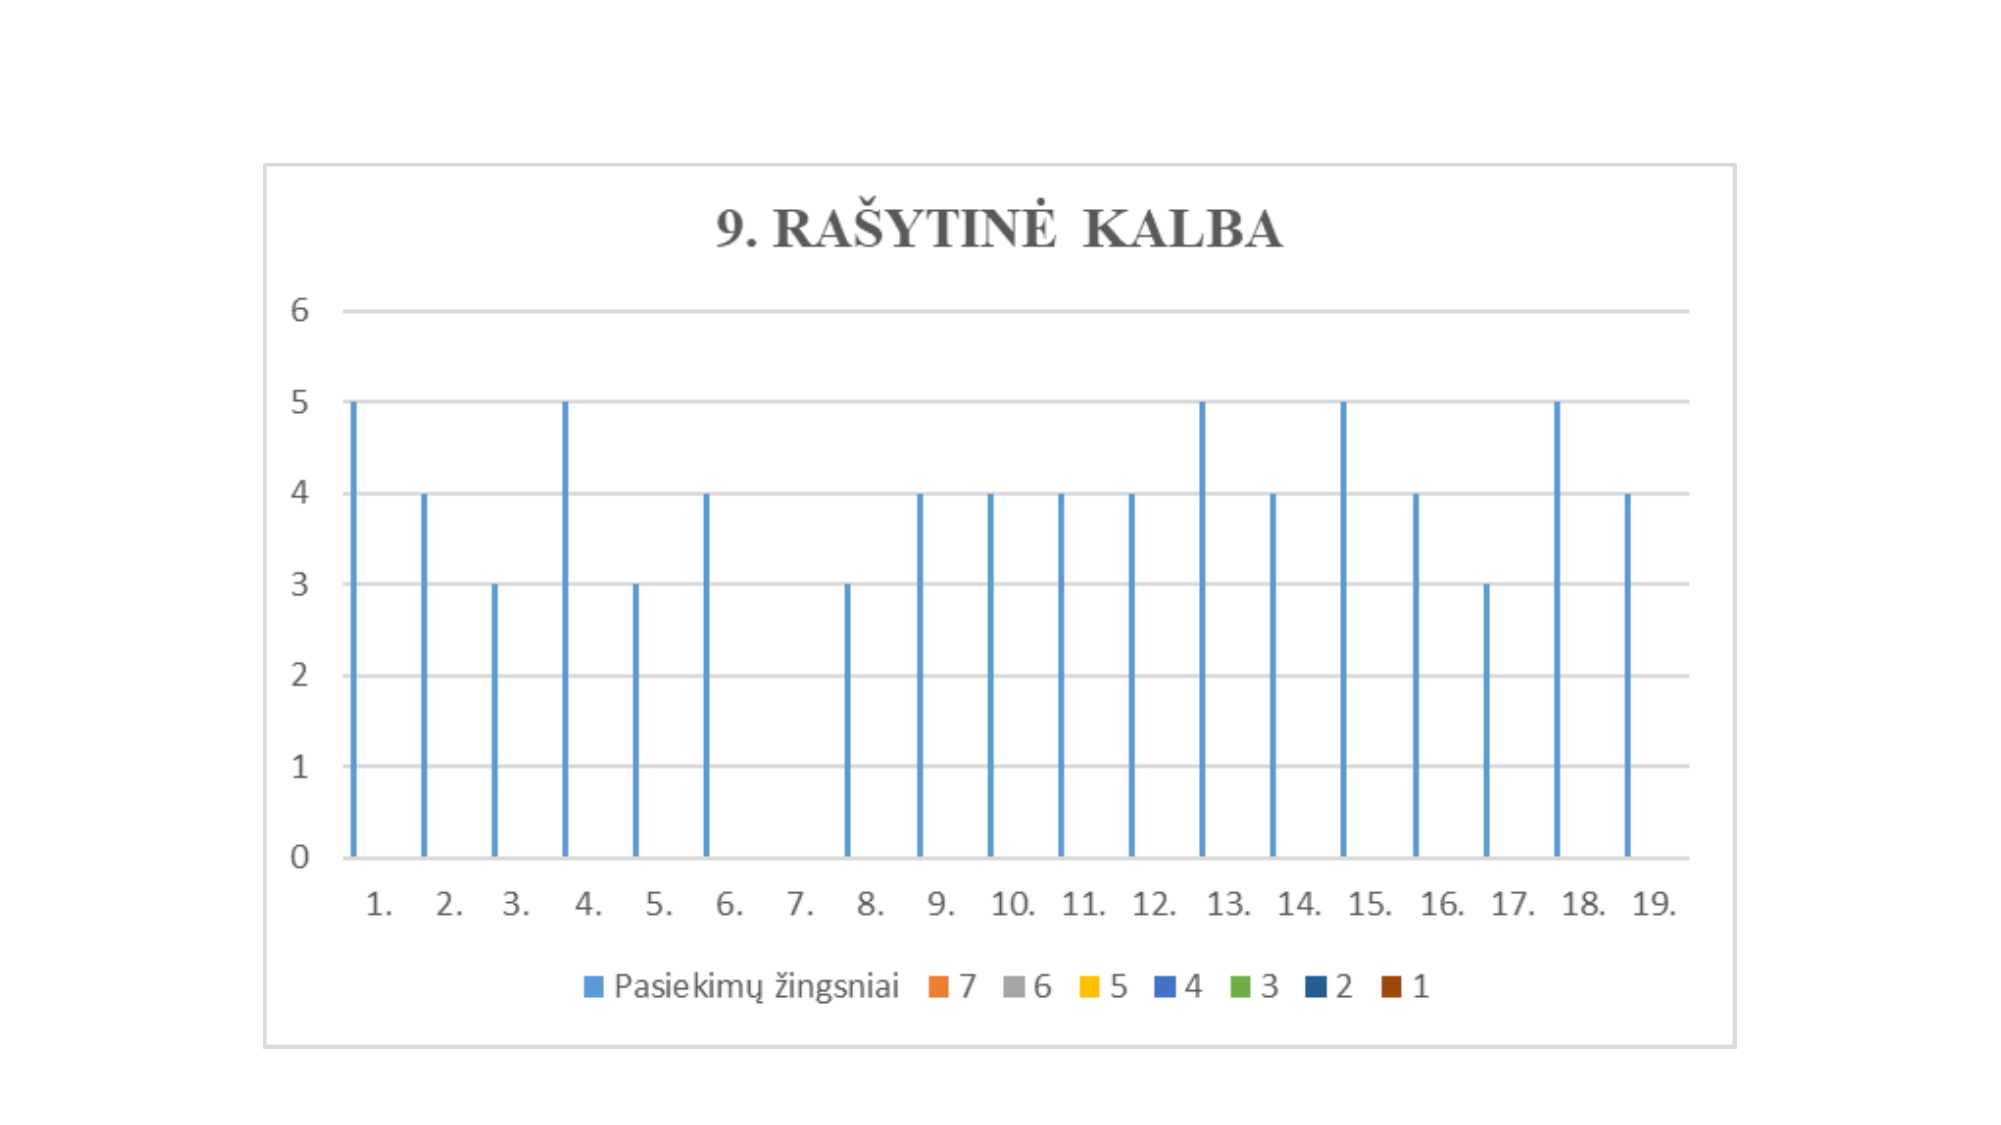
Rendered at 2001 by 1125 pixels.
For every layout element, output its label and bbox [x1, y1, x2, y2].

picture [263, 163, 1737, 1049]
